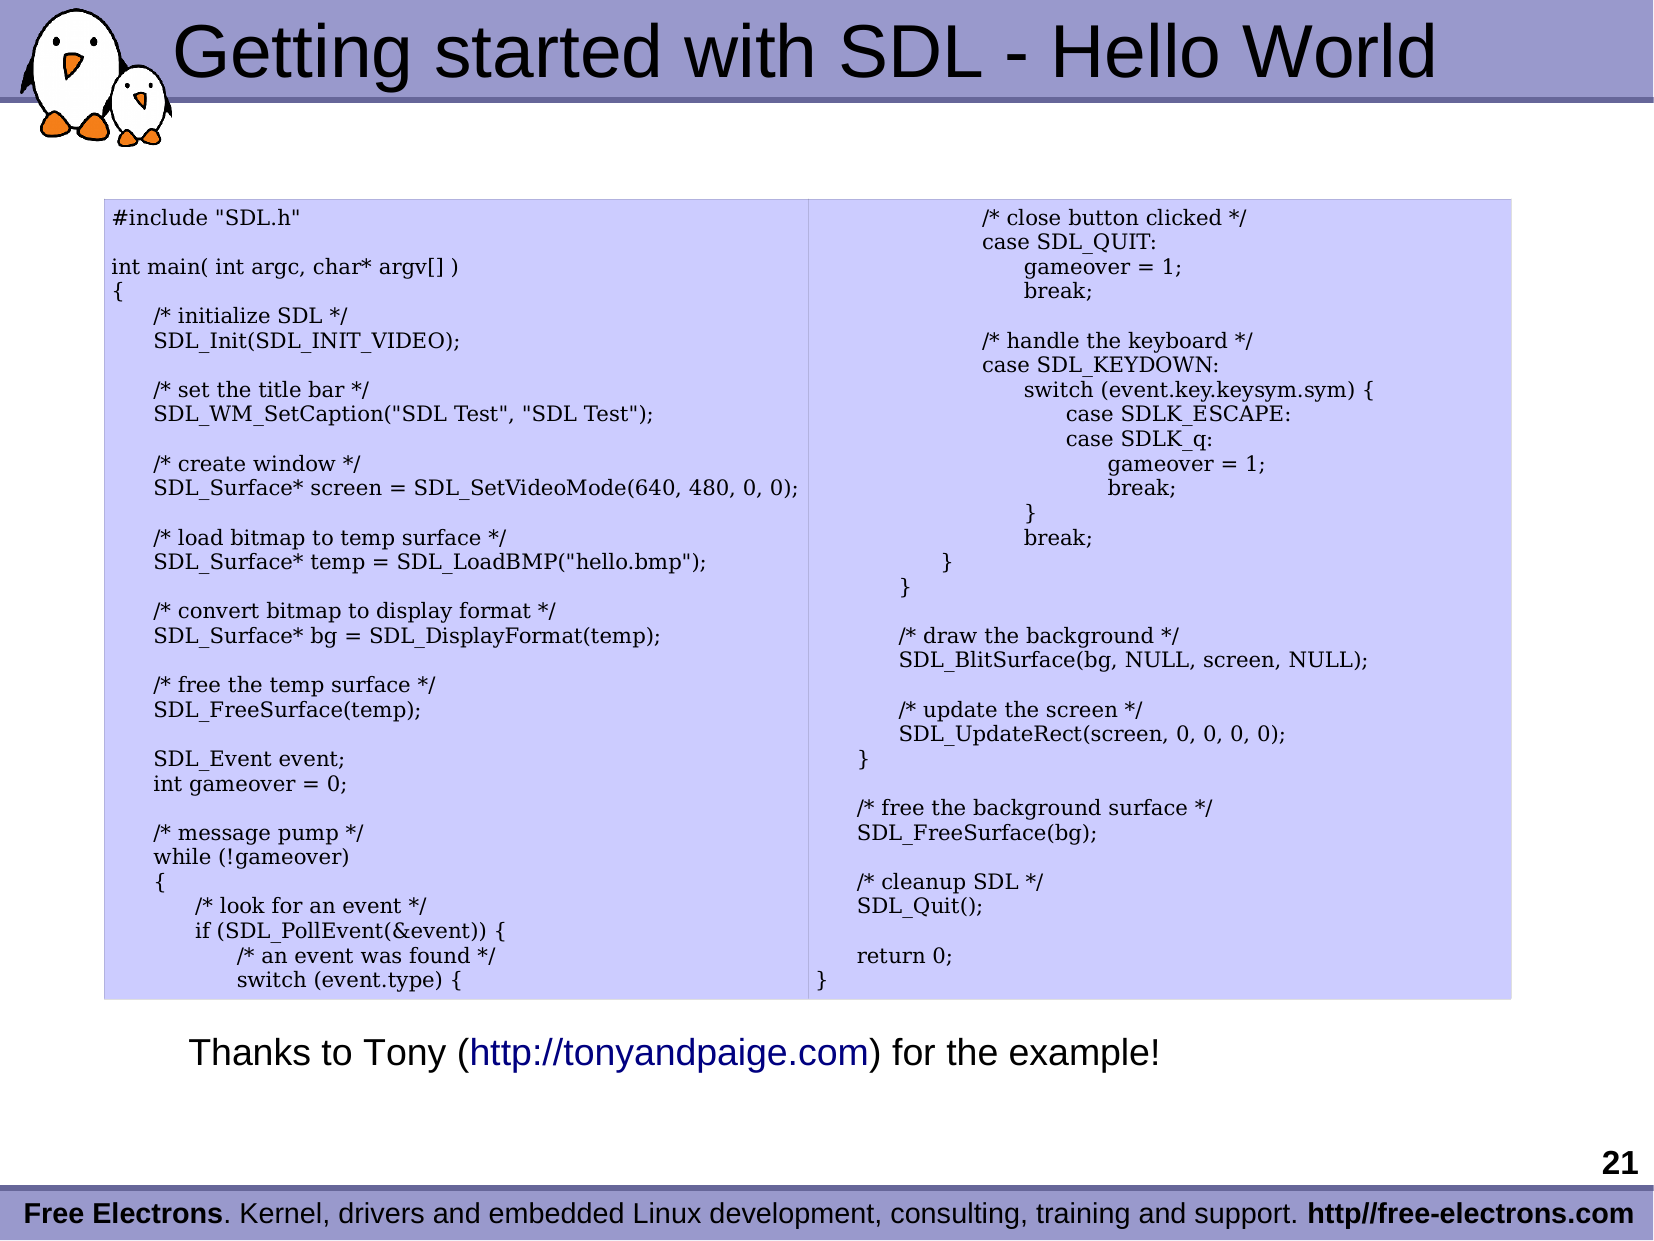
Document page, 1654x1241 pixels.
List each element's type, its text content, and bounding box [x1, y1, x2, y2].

text_box Thanks to Tony (http://tonyandpaige.com) for the example! [188, 1031, 1258, 1156]
title Getting started with SDL - Hello World [60, 0, 1551, 103]
chart [103, 198, 1511, 1021]
picture [20, 8, 172, 147]
